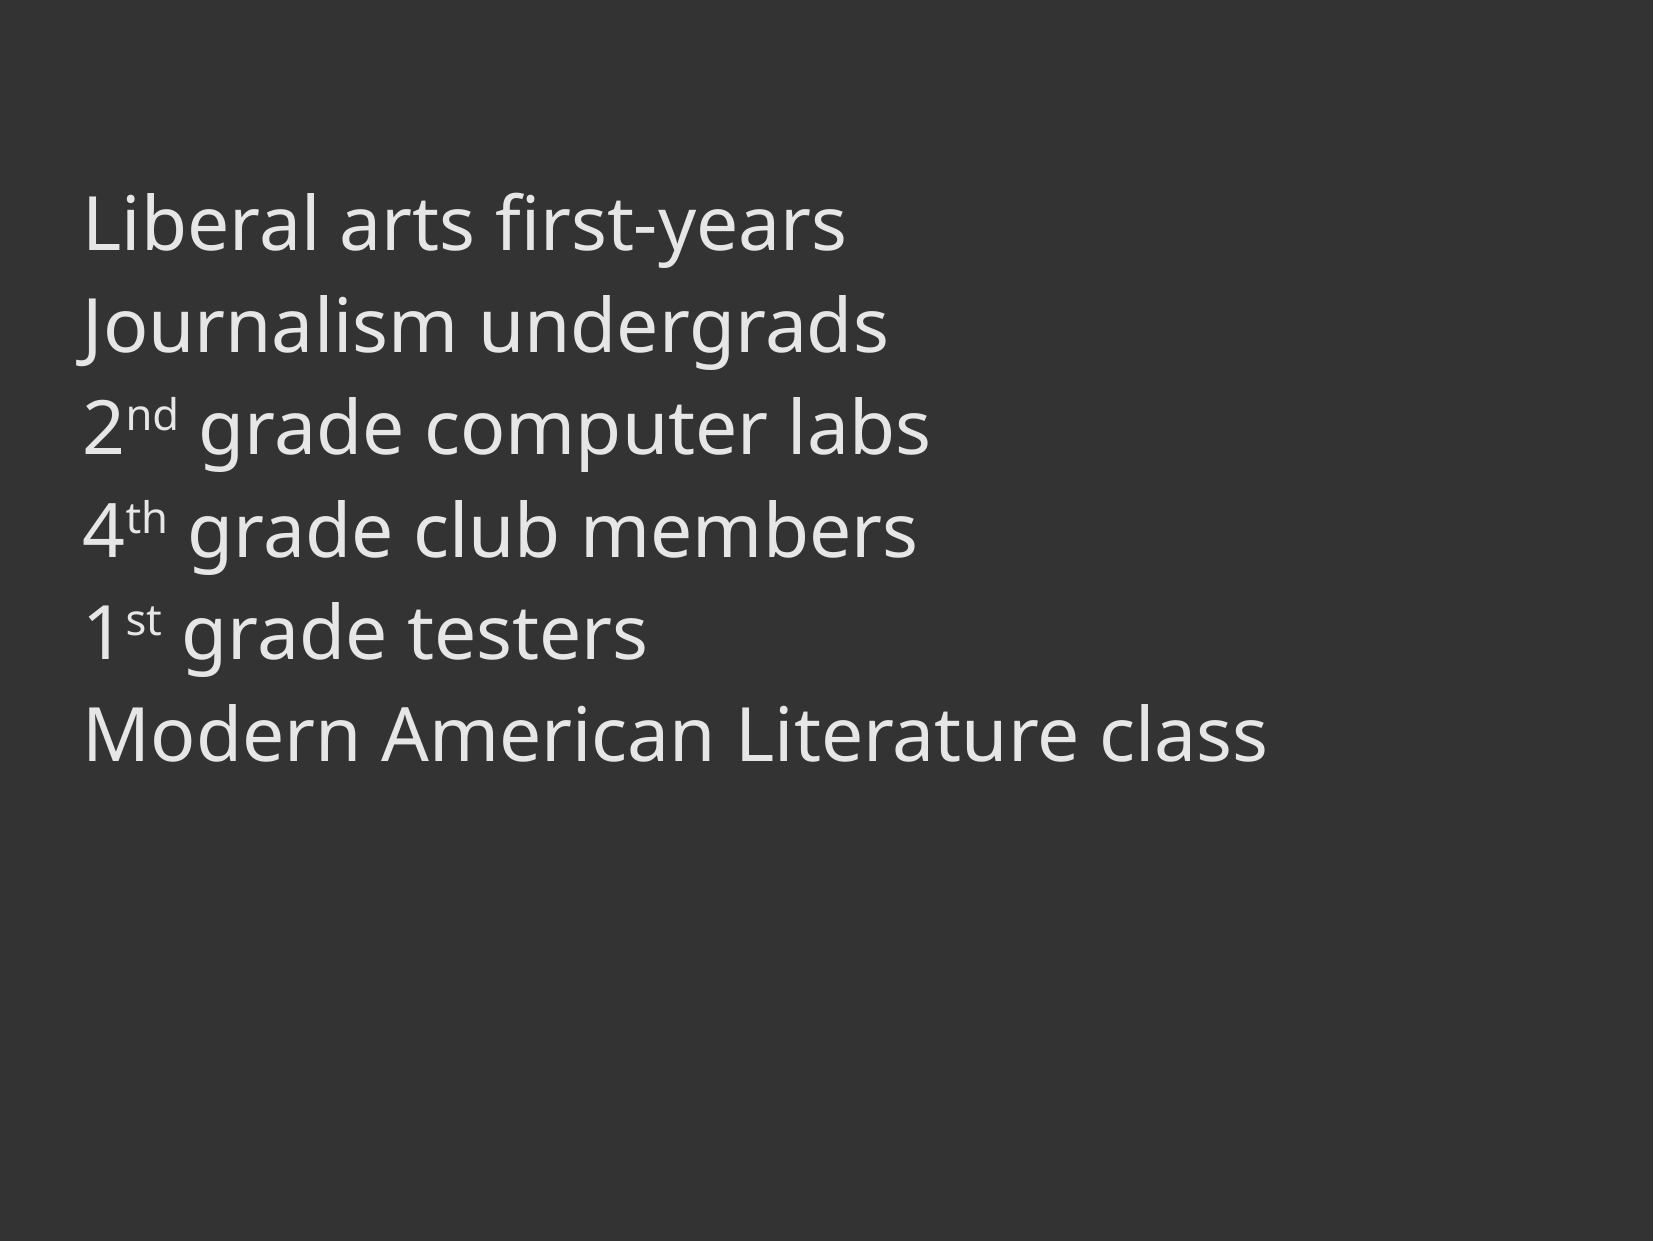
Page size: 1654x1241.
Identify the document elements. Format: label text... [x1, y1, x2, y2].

subtitle Liberal arts first-years Journalism undergrads 2nd grade computer labs 4th grade club members 1st grade testers Modern American Literature class [82, 56, 1571, 1102]
